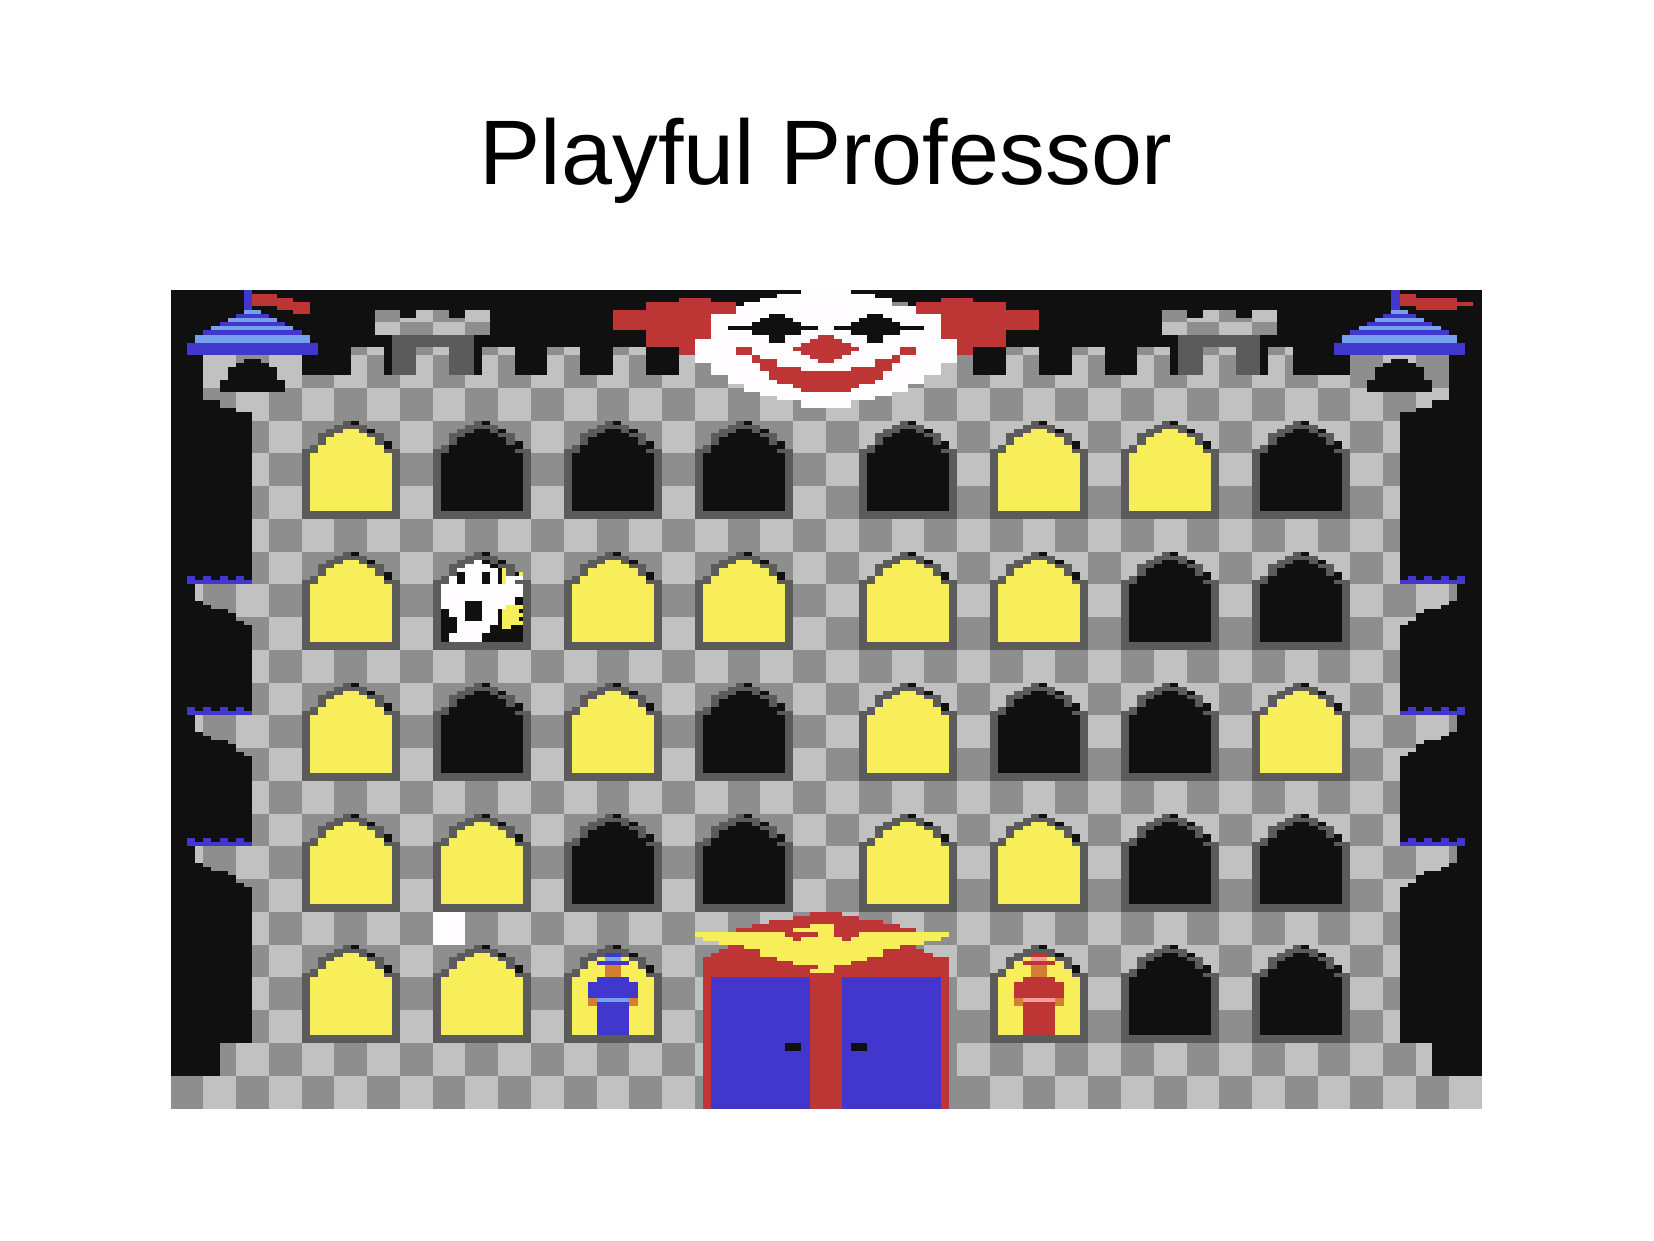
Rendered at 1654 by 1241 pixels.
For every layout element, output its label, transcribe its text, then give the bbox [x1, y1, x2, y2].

title Playful Professor [82, 49, 1571, 257]
picture [171, 290, 1482, 1109]
